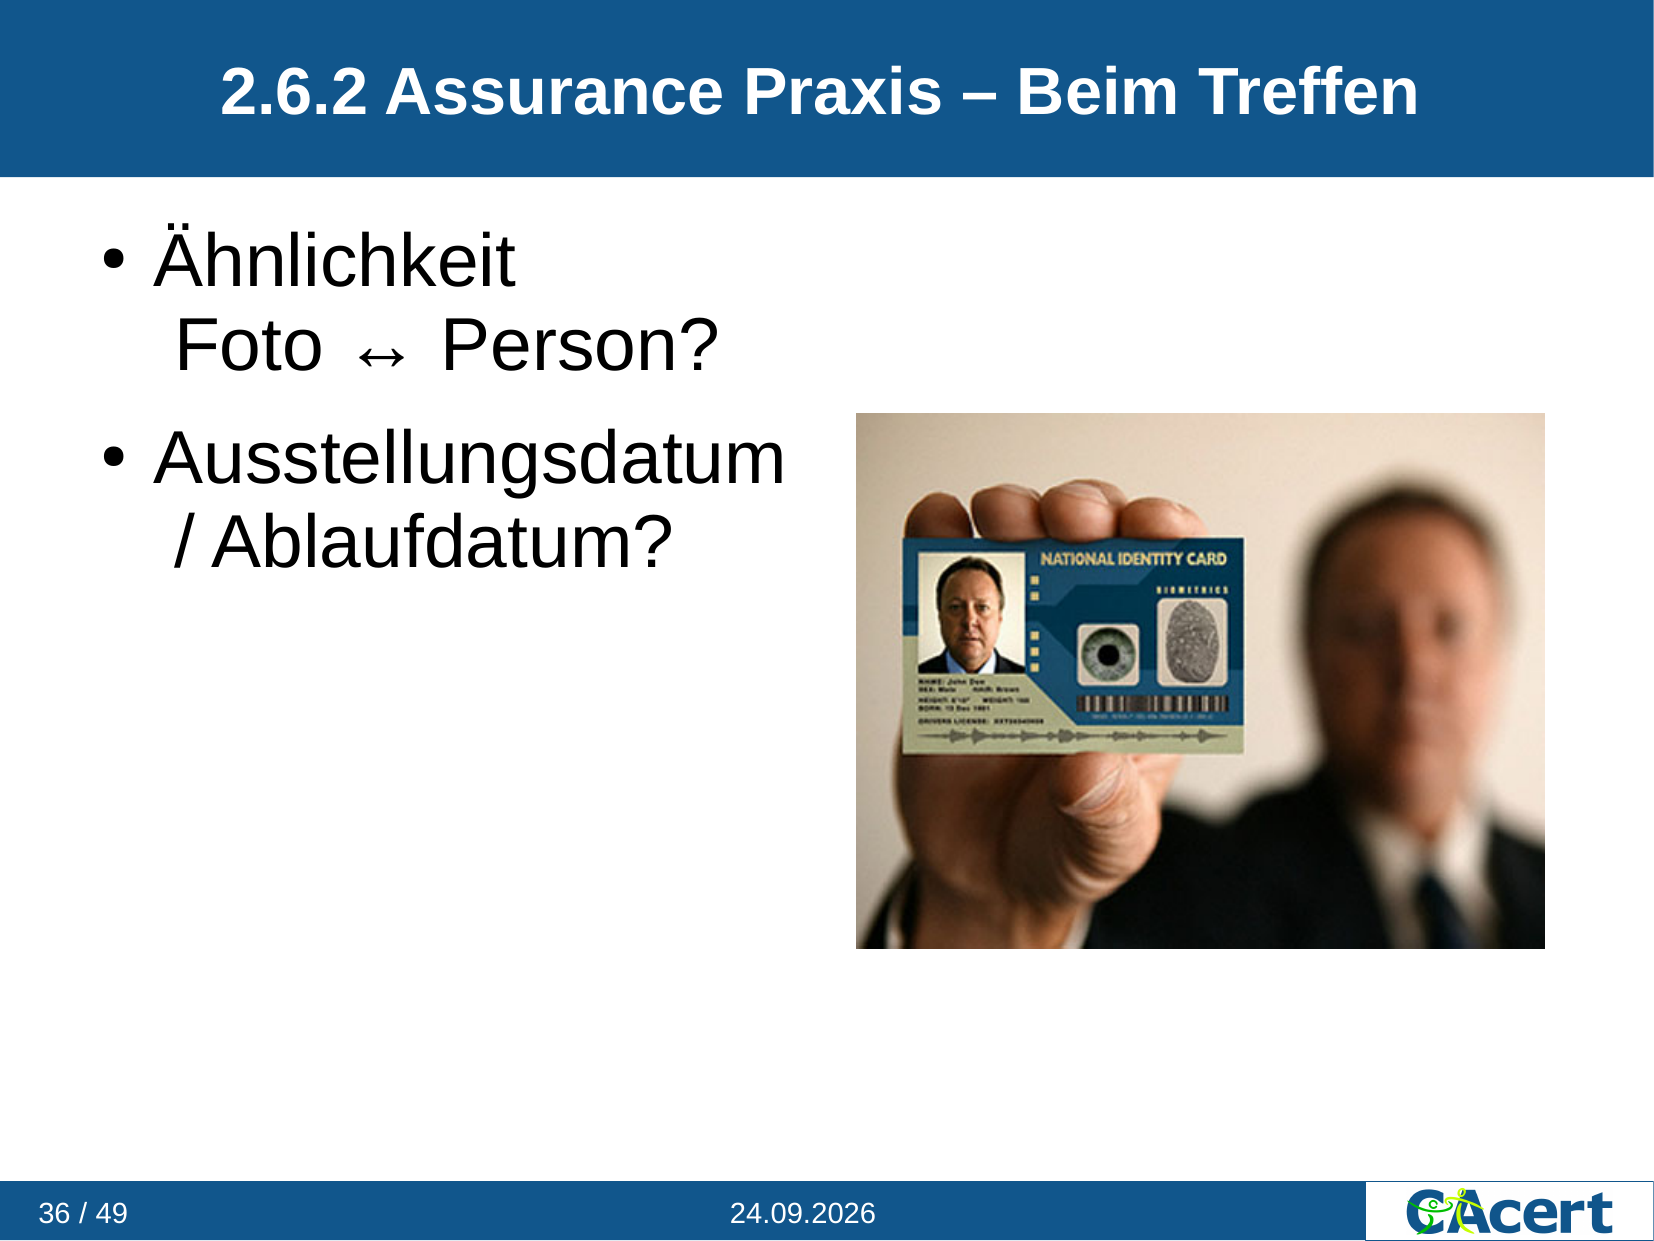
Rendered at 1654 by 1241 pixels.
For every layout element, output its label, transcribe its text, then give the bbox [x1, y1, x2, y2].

picture [1406, 1187, 1613, 1235]
title 2.6.2 Assurance Praxis – Beim Treffen [76, 17, 1565, 166]
picture [856, 413, 1545, 949]
list Ähnlichkeit Foto ↔ Person? Ausstellungsdatum / Ablaufdatum? [82, 218, 1571, 1091]
